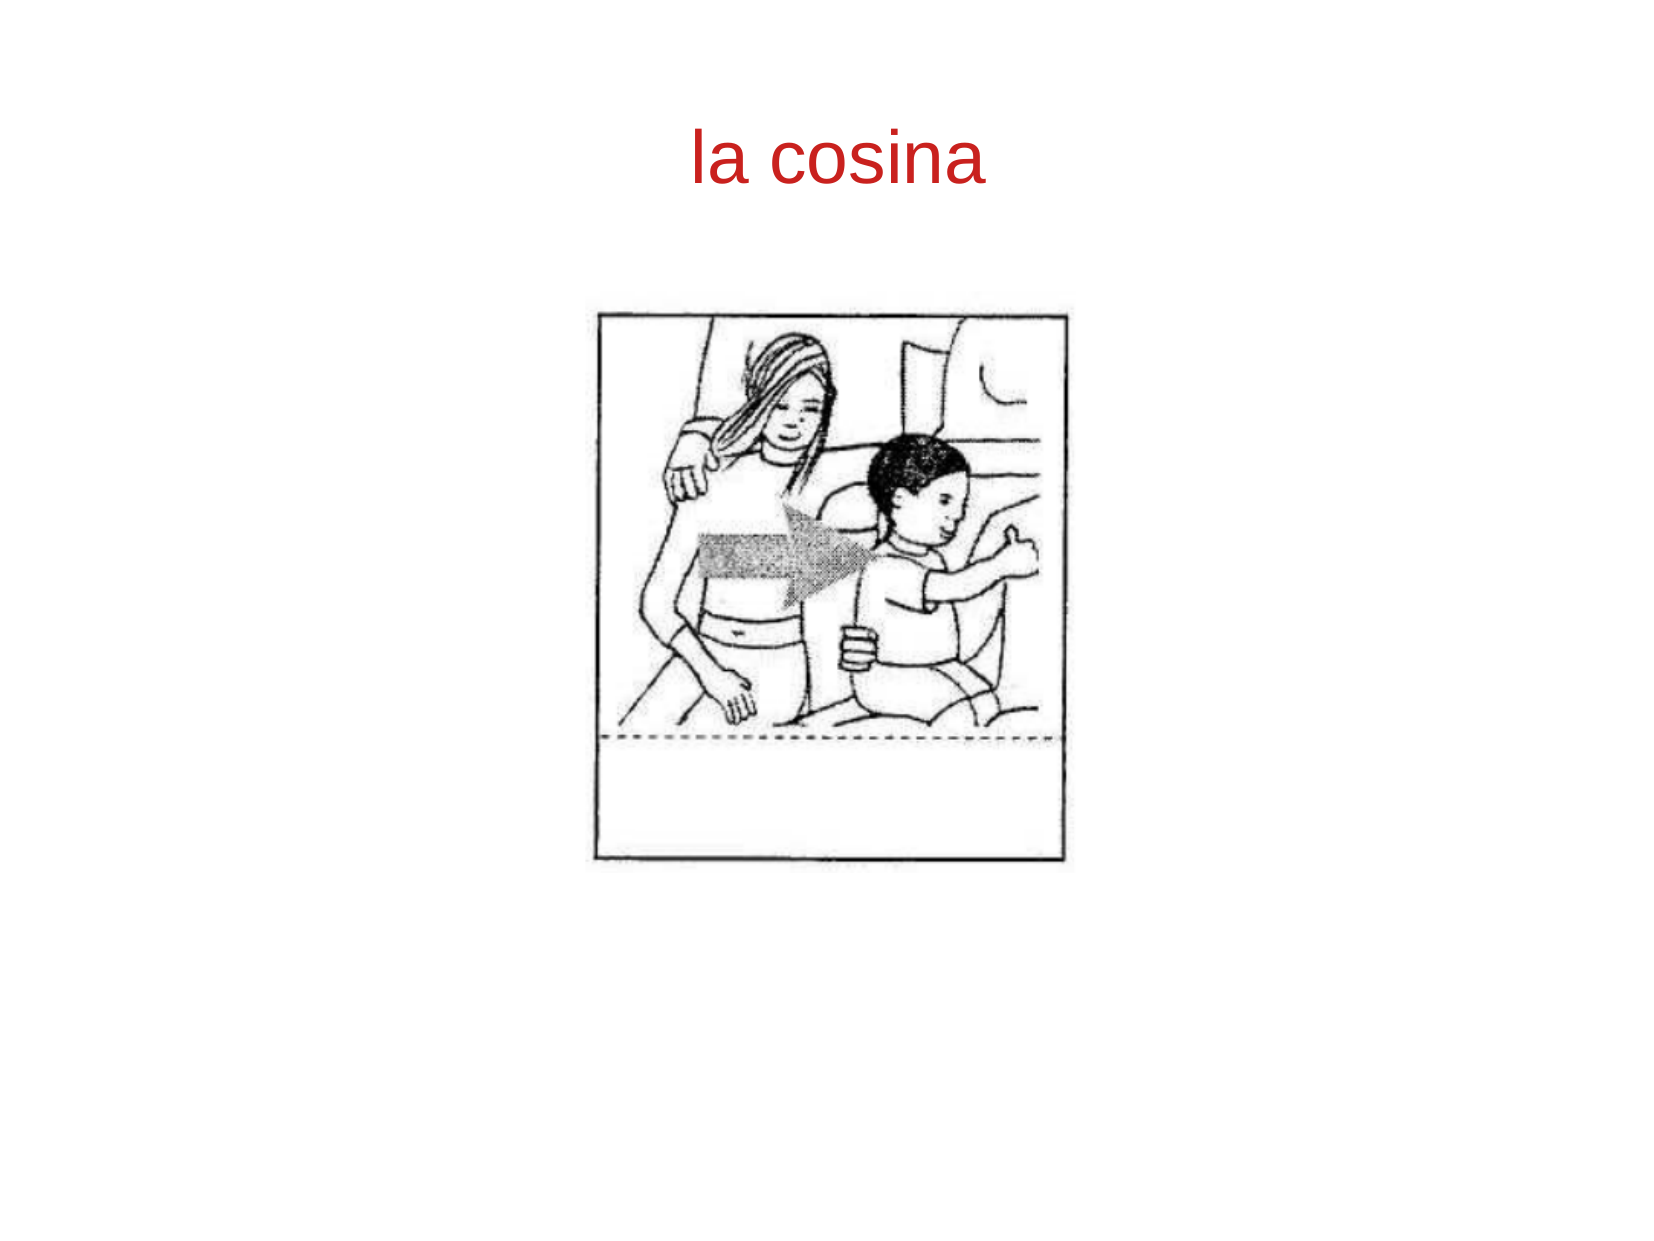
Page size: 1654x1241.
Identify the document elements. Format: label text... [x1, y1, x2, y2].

text_box la cosina [389, 82, 1288, 225]
picture [581, 291, 1094, 873]
